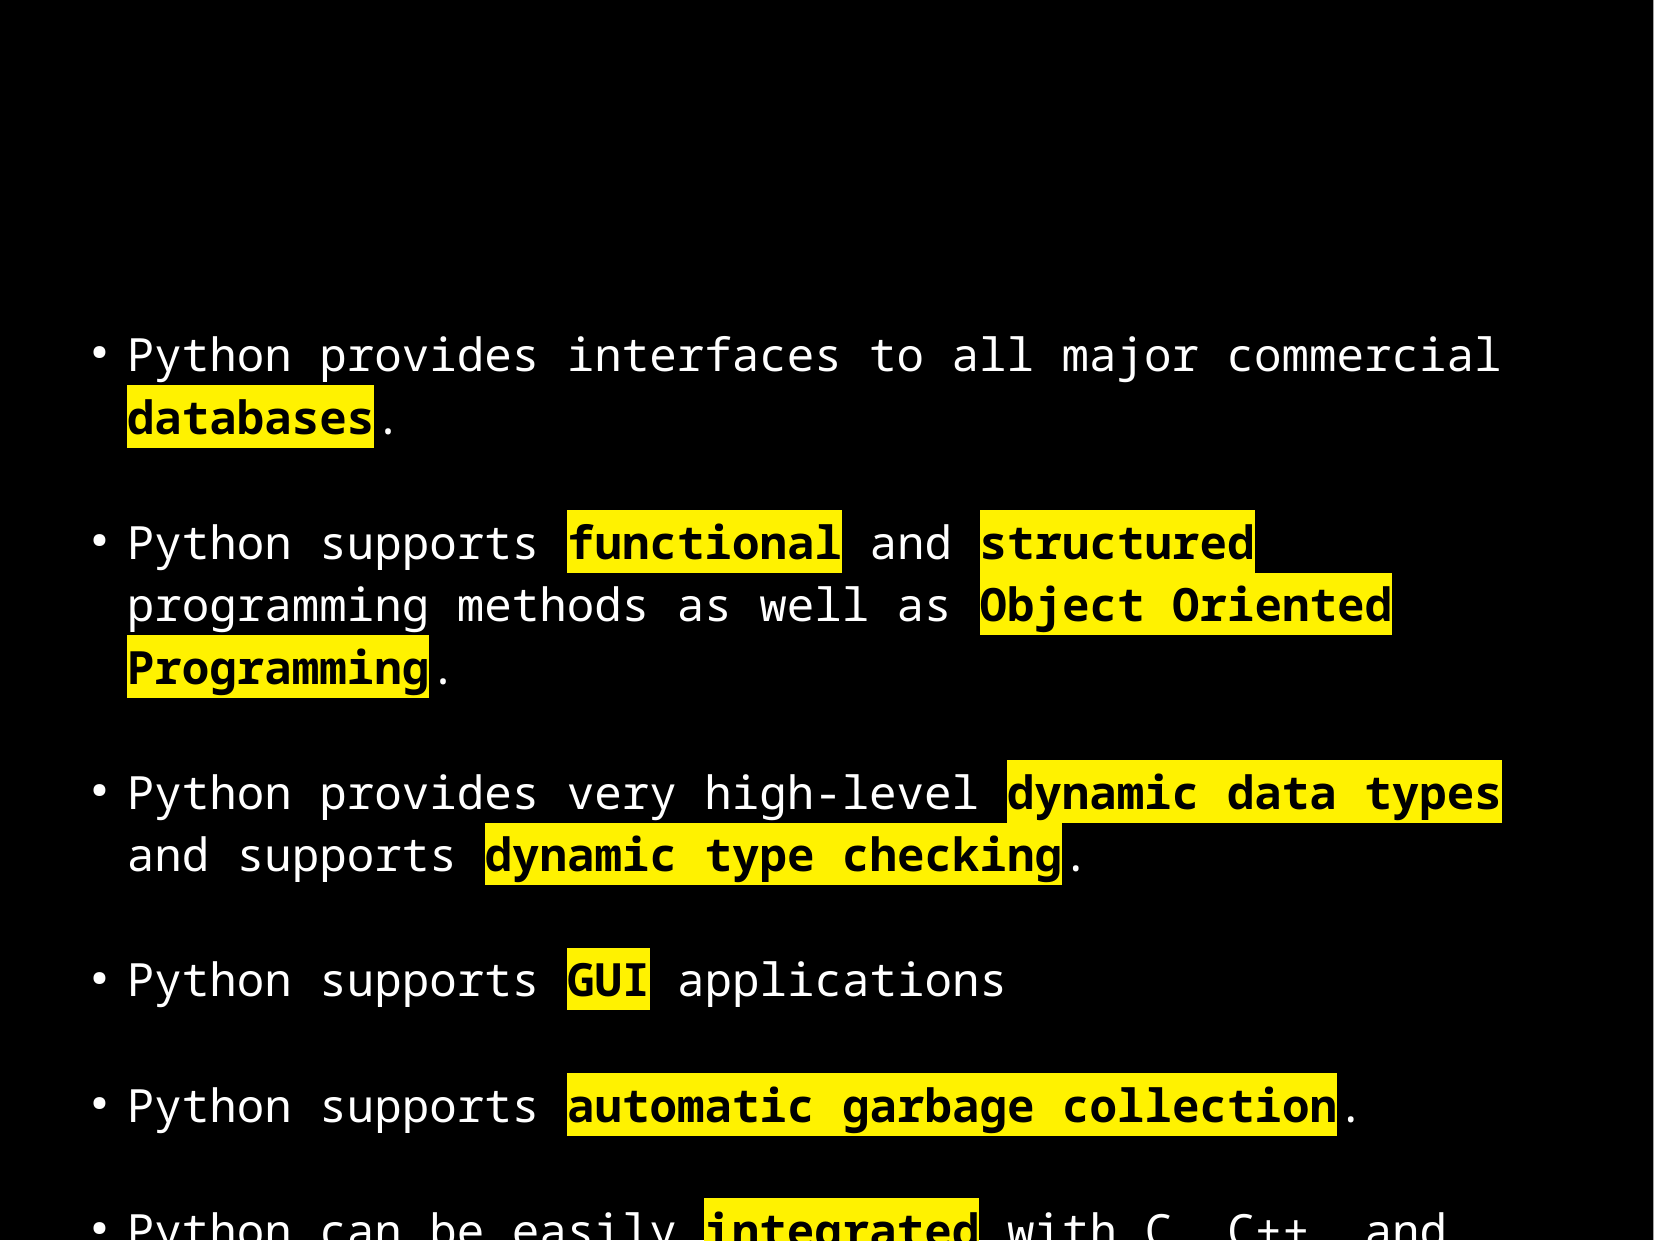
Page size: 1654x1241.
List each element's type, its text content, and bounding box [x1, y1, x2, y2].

text_box Python provides interfaces to all major commercial databases. Python supports functional and structured programming methods as well as Object Oriented Programming. Python provides very high-level dynamic data types and supports dynamic type checking. Python supports GUI applications Python supports automatic garbage collection. Python can be easily integrated with C, C++, and Java. [76, 315, 1577, 925]
